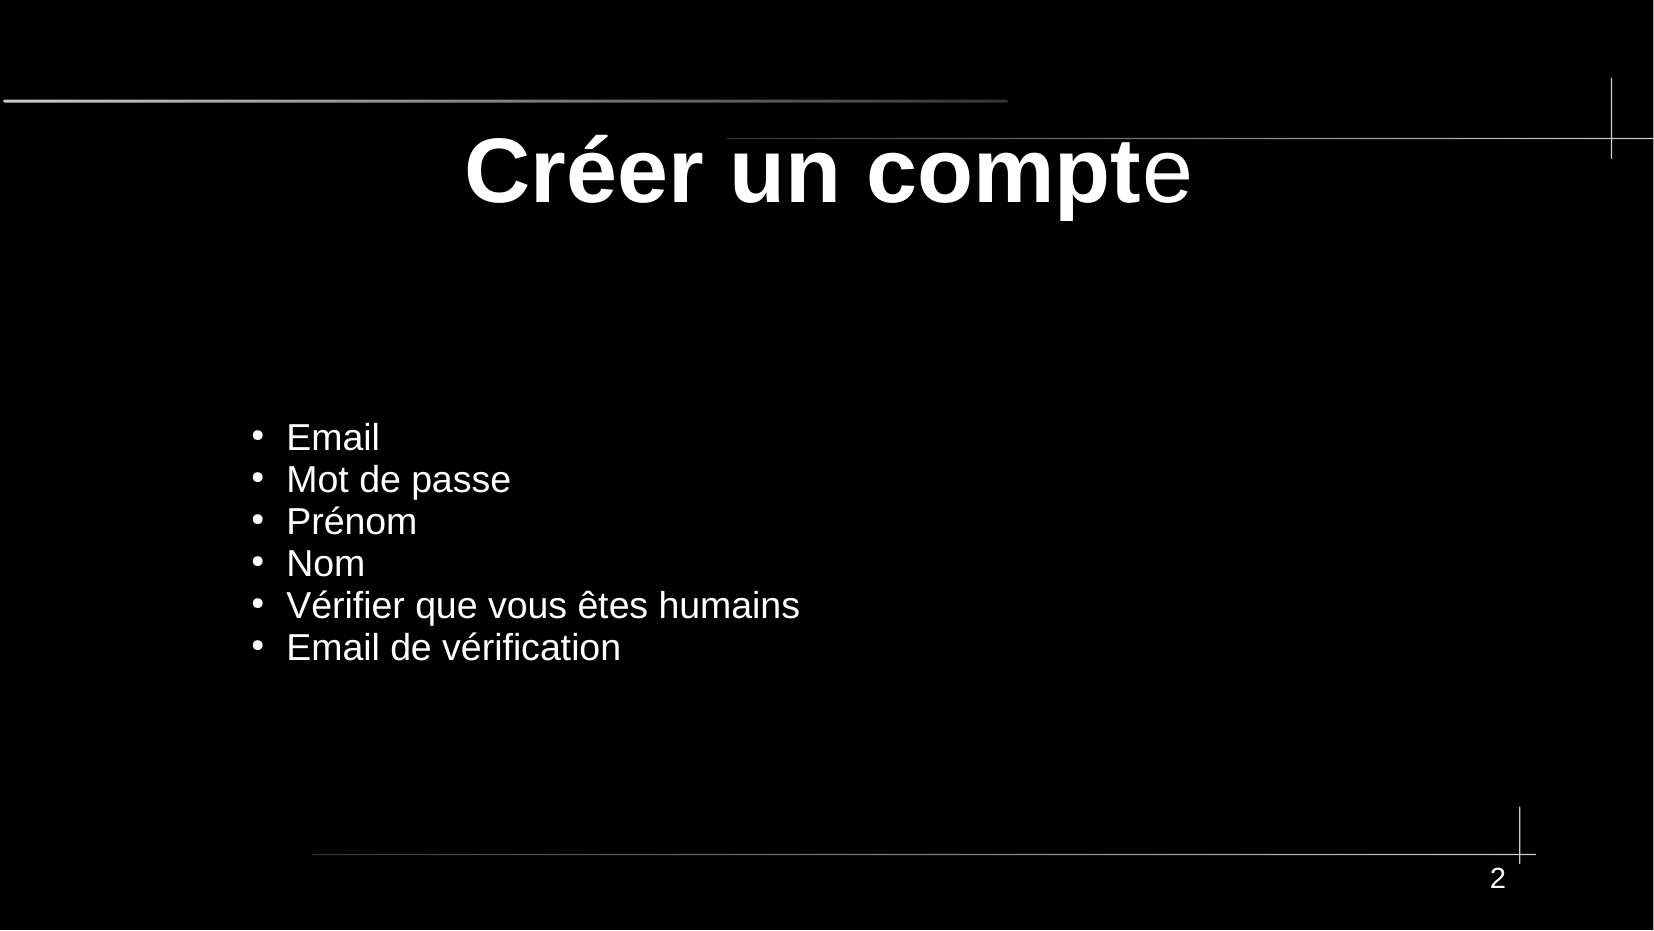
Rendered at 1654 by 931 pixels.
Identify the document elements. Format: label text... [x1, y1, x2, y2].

text_box Email Mot de passe Prénom Nom Vérifier que vous êtes humains Email de vérification [236, 324, 1359, 798]
title Créer un compte [59, 118, 1625, 225]
